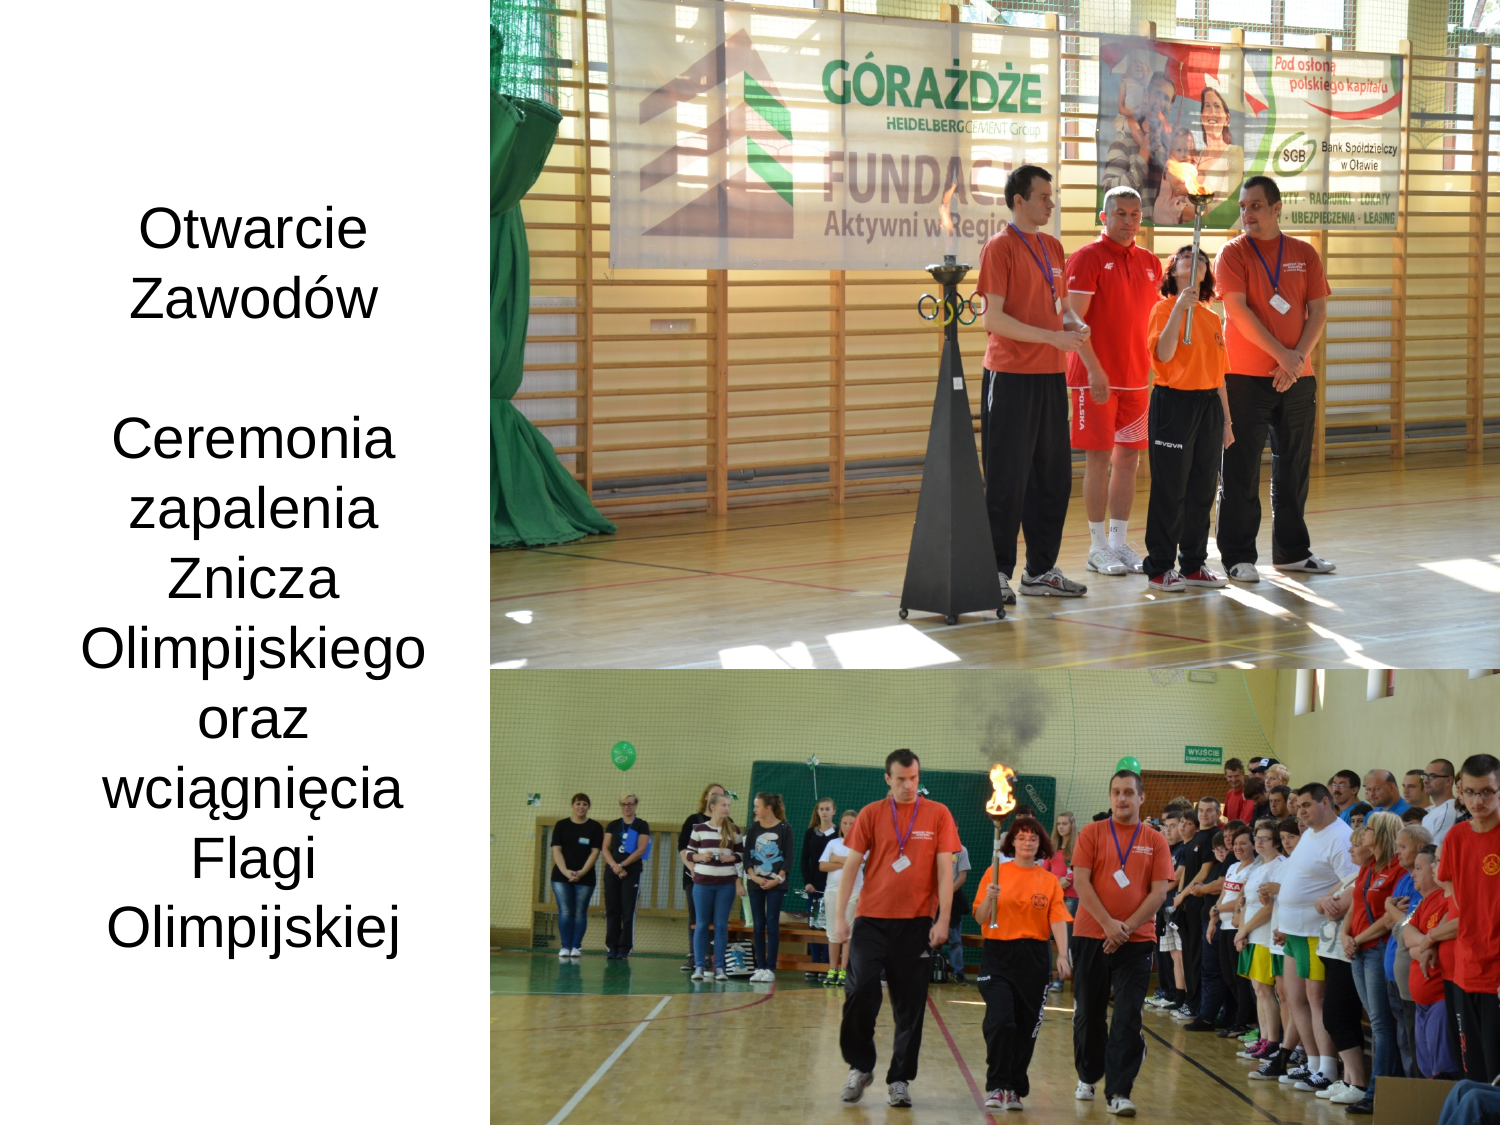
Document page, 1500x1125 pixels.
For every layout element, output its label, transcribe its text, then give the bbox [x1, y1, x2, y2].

picture [490, 0, 1500, 1125]
text_box Otwarcie Zawodów Ceremonia zapalenia Znicza Olimpijskiego oraz wciągnięcia Flagi Olimpijskiej [41, 112, 467, 968]
